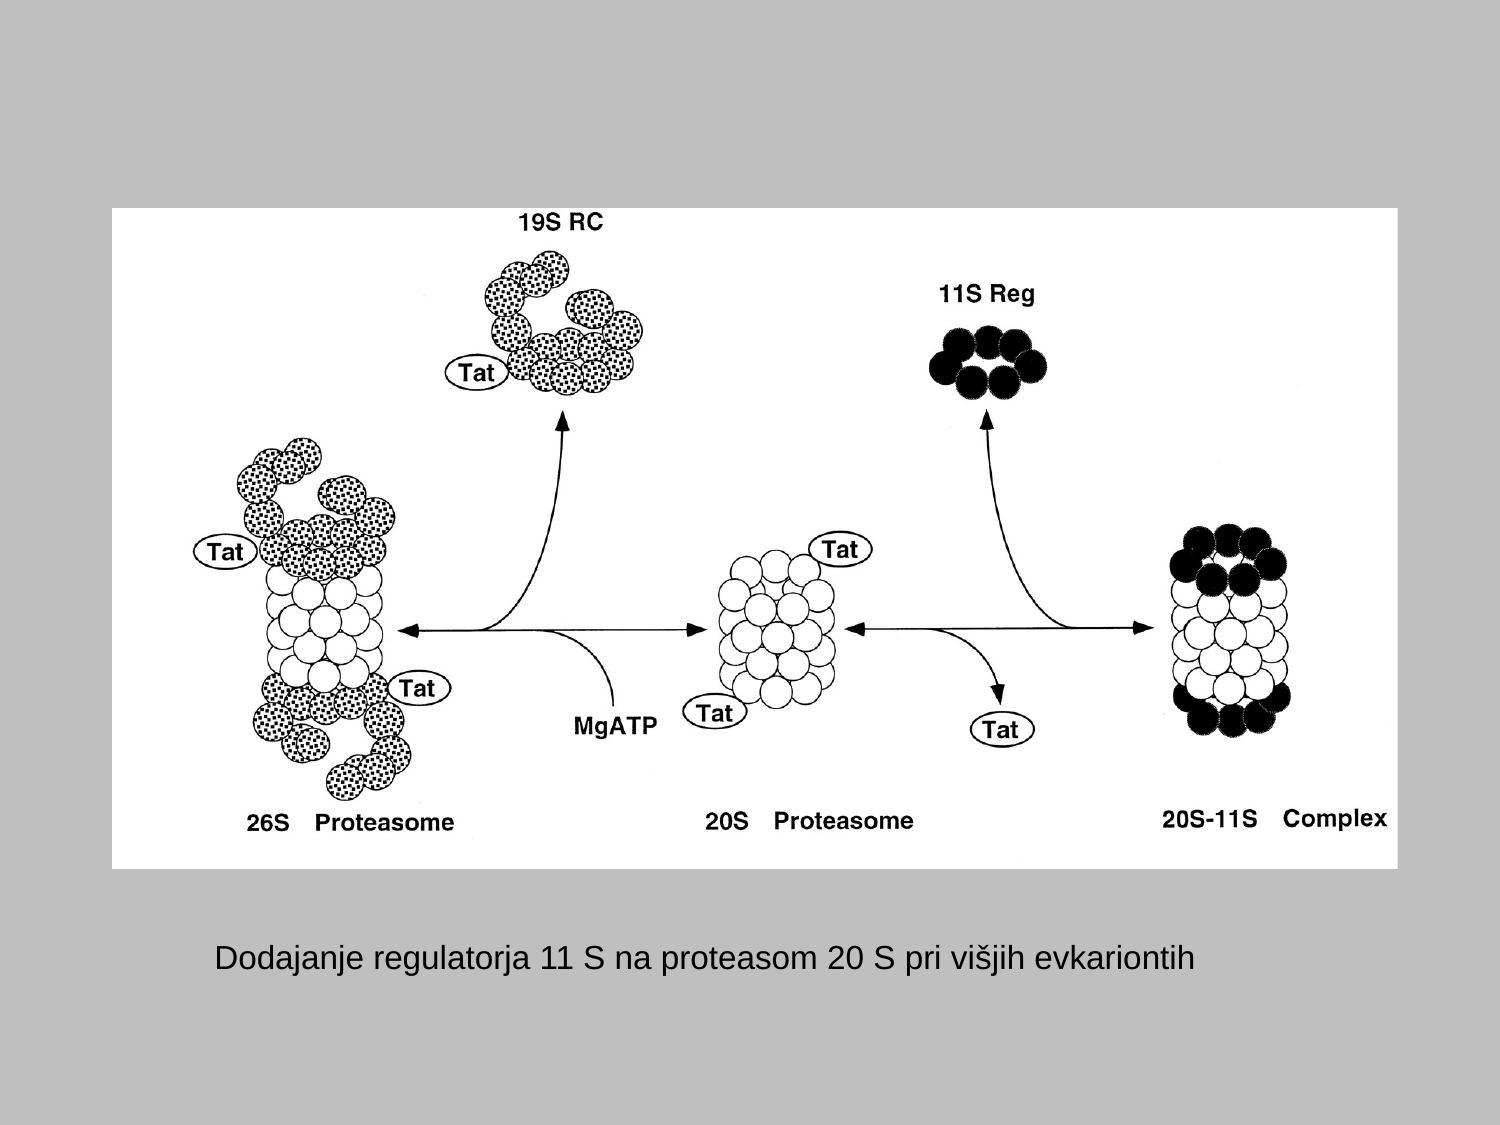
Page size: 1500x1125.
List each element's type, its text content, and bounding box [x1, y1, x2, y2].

picture [112, 208, 1398, 869]
text_box Dodajanje regulatorja 11 S na proteasom 20 S pri višjih evkariontih [199, 928, 1213, 984]
